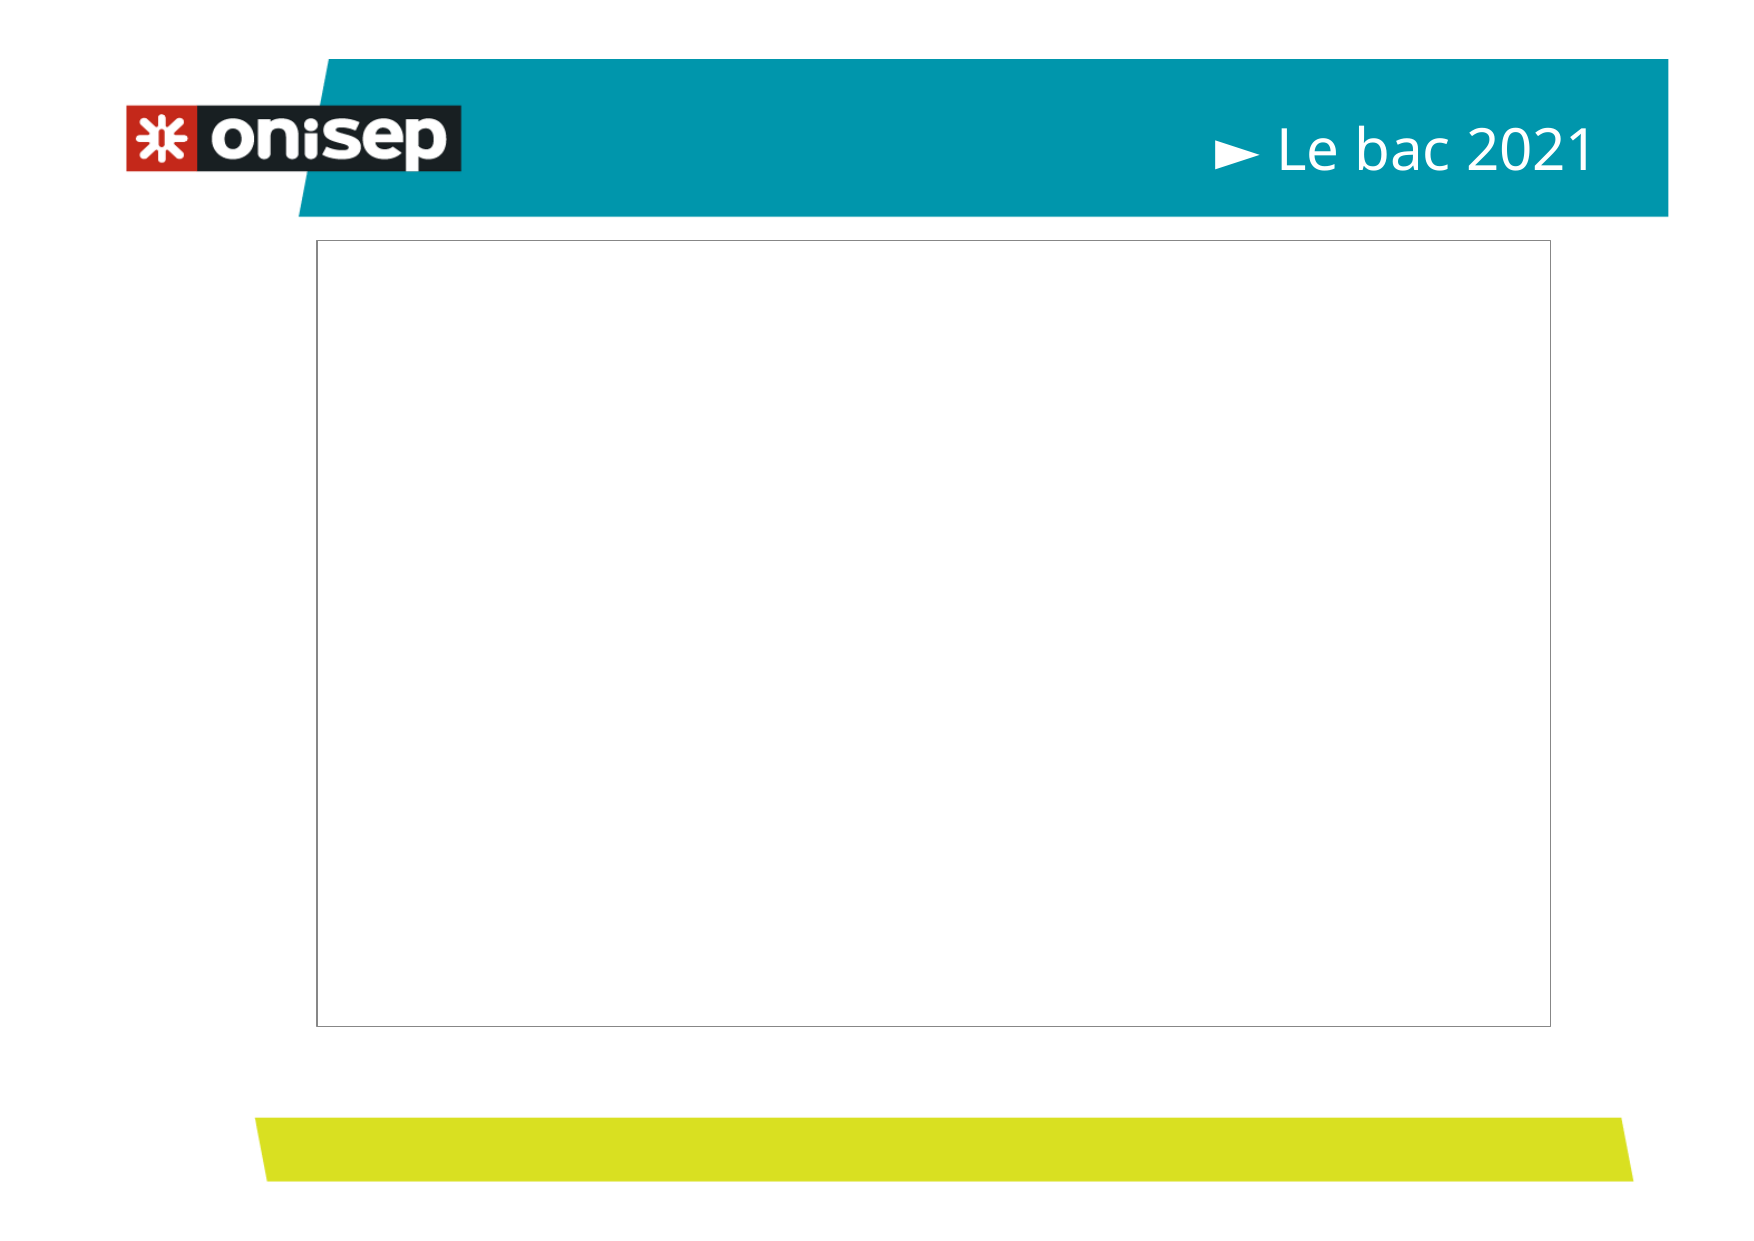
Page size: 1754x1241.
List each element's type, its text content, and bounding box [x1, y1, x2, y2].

chart [316, 239, 1552, 1028]
picture [59, 59, 1669, 1182]
text_box ► Le bac 2021 [488, 105, 1615, 191]
